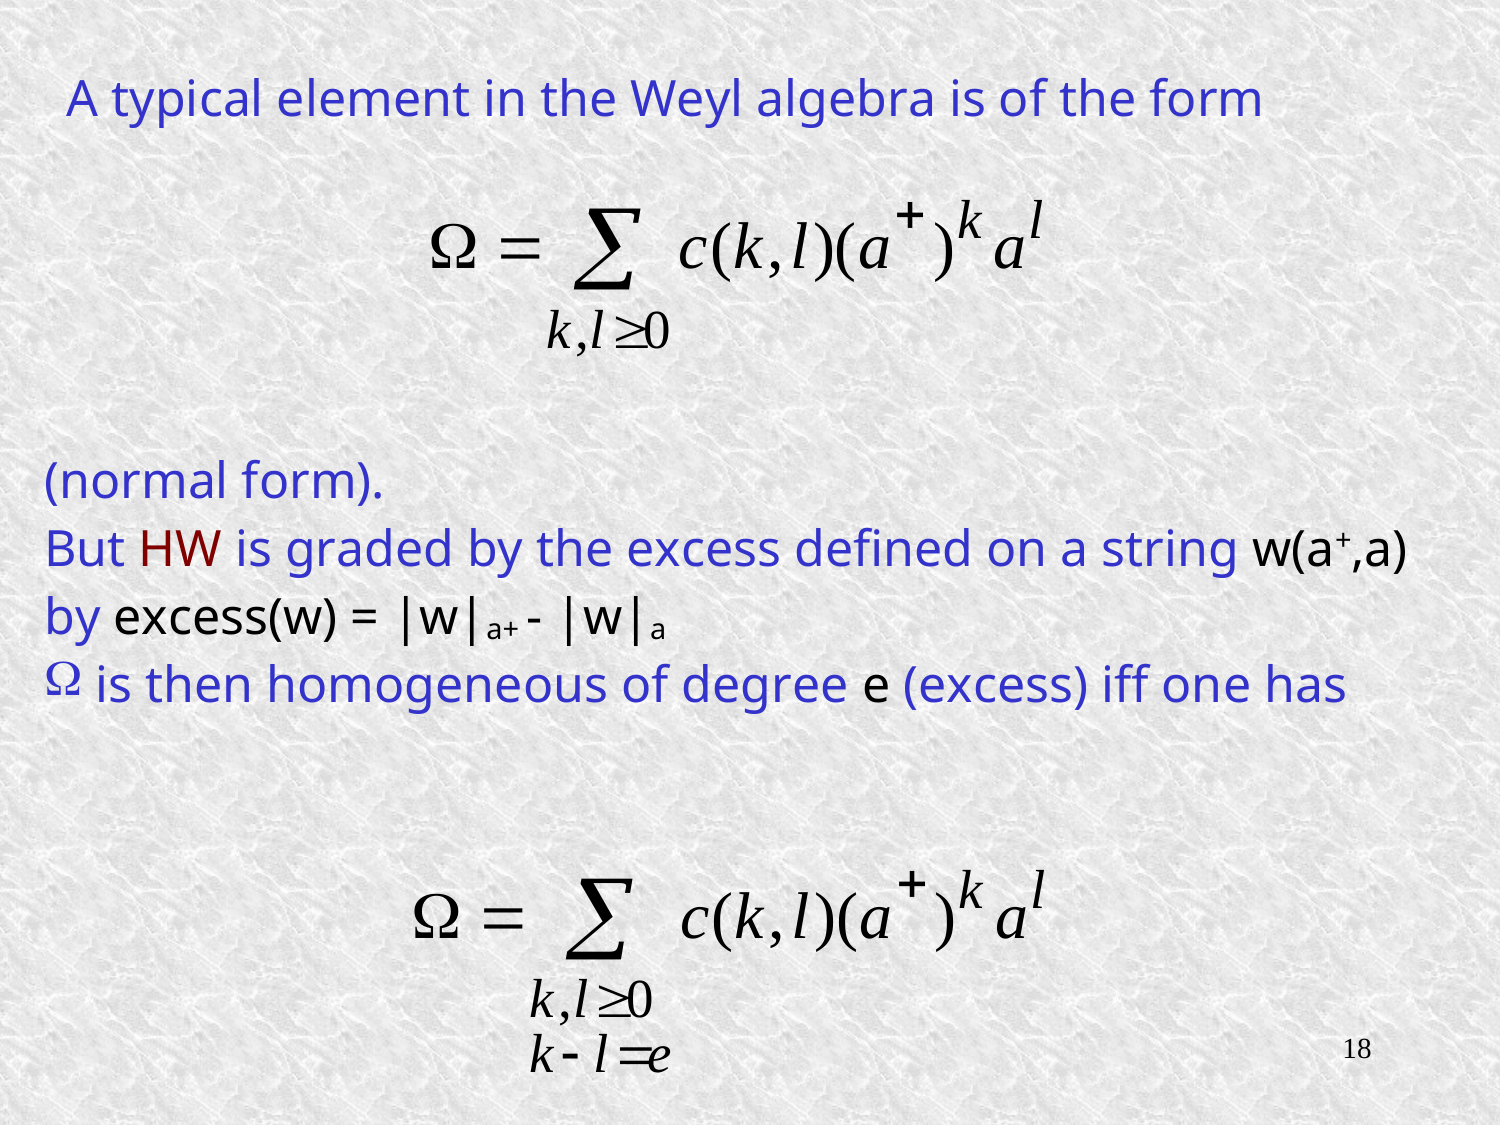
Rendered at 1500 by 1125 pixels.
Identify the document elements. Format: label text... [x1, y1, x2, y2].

text_box (normal form). But HW is graded by the excess defined on a string w(a+,a) by excess(w) = |w|a+ - |w|a is then homogeneous of degree e (excess) iff one has [29, 436, 1477, 726]
picture [0, 0, 1500, 1125]
text_box A typical element in the Weyl algebra is of the form [52, 55, 1417, 139]
chart [419, 174, 1058, 374]
chart [402, 844, 1063, 1098]
